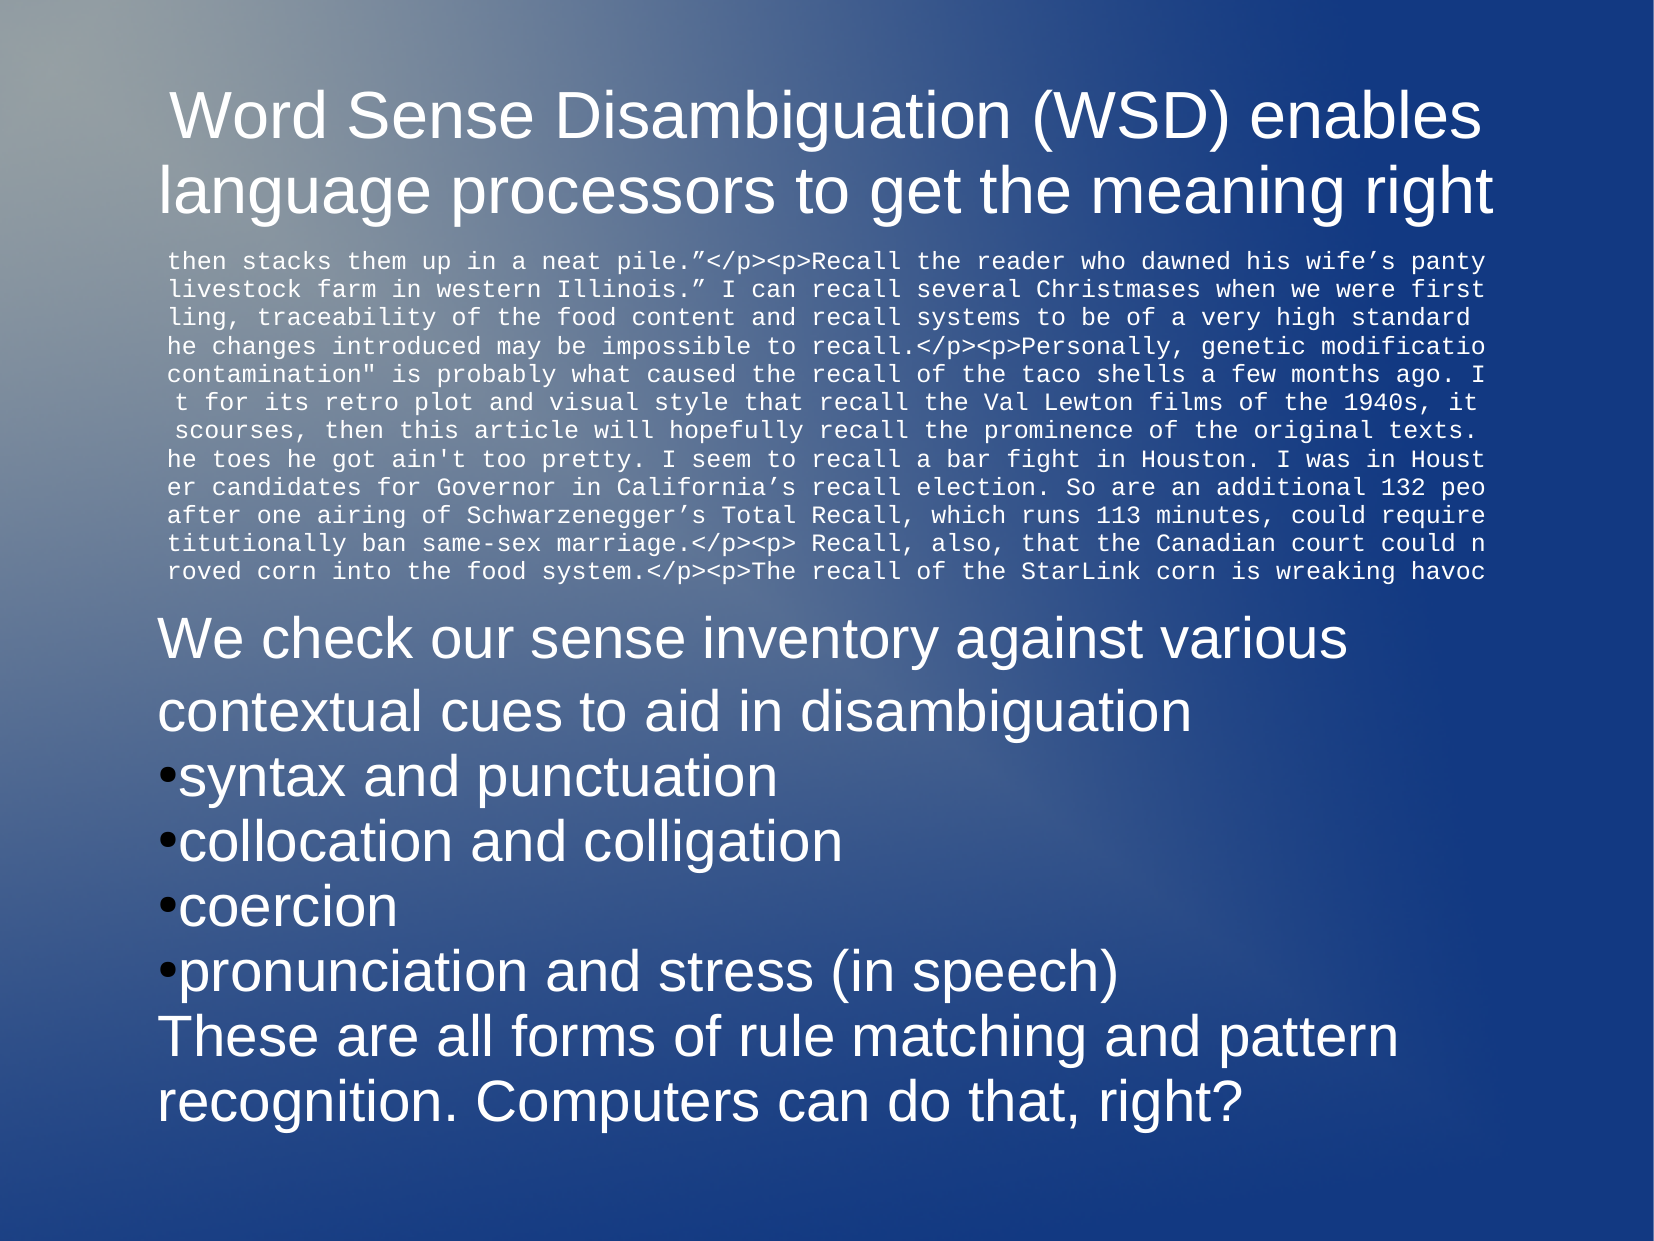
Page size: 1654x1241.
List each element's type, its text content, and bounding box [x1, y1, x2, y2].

subtitle then stacks them up in a neat pile.”</p><p>Recall the reader who dawned his wife’s panty livestock farm in western Illinois.” I can recall several Christmases when we were first ling, traceability of the food content and recall systems to be of a very high standard he changes introduced may be impossible to recall.</p><p>Personally, genetic modificatio contamination" is probably what caused the recall of the taco shells a few months ago. I t for its retro plot and visual style that recall the Val Lewton films of the 1940s, it scourses, then this article will hopefully recall the prominence of the original texts. he toes he got ain't too pretty. I seem to recall a bar fight in Houston. I was in Houst er candidates for Governor in California’s recall election. So are an additional 132 peo after one airing of Schwarzenegger’s Total Recall, which runs 113 minutes, could require titutionally ban same-sex marriage.</p><p> Recall, also, that the Canadian court could n roved corn into the food system.</p><p>The recall of the StarLink corn is wreaking havoc ﻿We check our sense inventory against various contextual cues to aid in disambiguation syntax and punctuation collocation and colligation coercion pronunciation and stress (in speech) These are all forms of rule matching and pattern recognition. Computers can do that, right? [82, 153, 1571, 1241]
title Word Sense Disambiguation (WSD) enables language processors to get the meaning right [82, 56, 1571, 153]
picture [0, 0, 1654, 1241]
